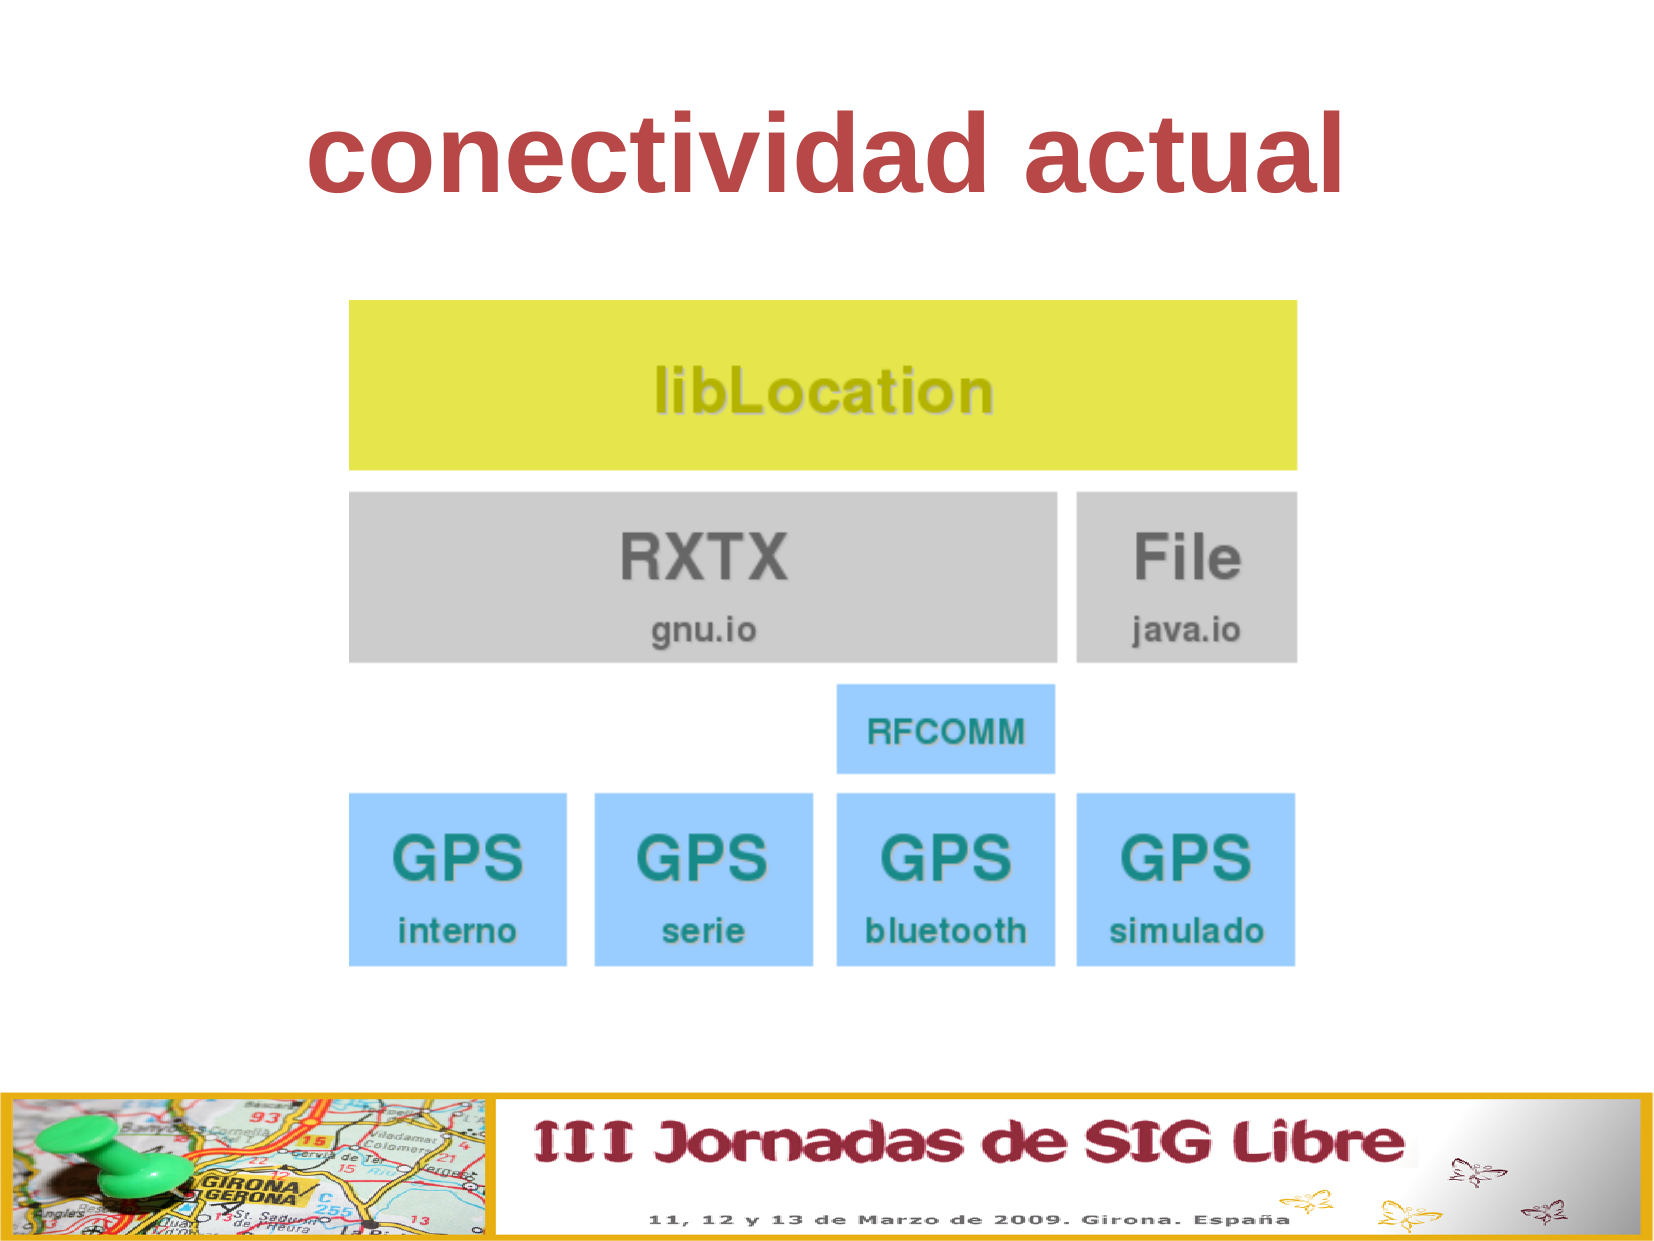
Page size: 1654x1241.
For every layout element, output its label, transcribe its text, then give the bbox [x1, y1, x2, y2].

title conectividad actual [82, 49, 1571, 257]
picture [0, 1092, 1654, 1241]
picture [349, 300, 1300, 969]
